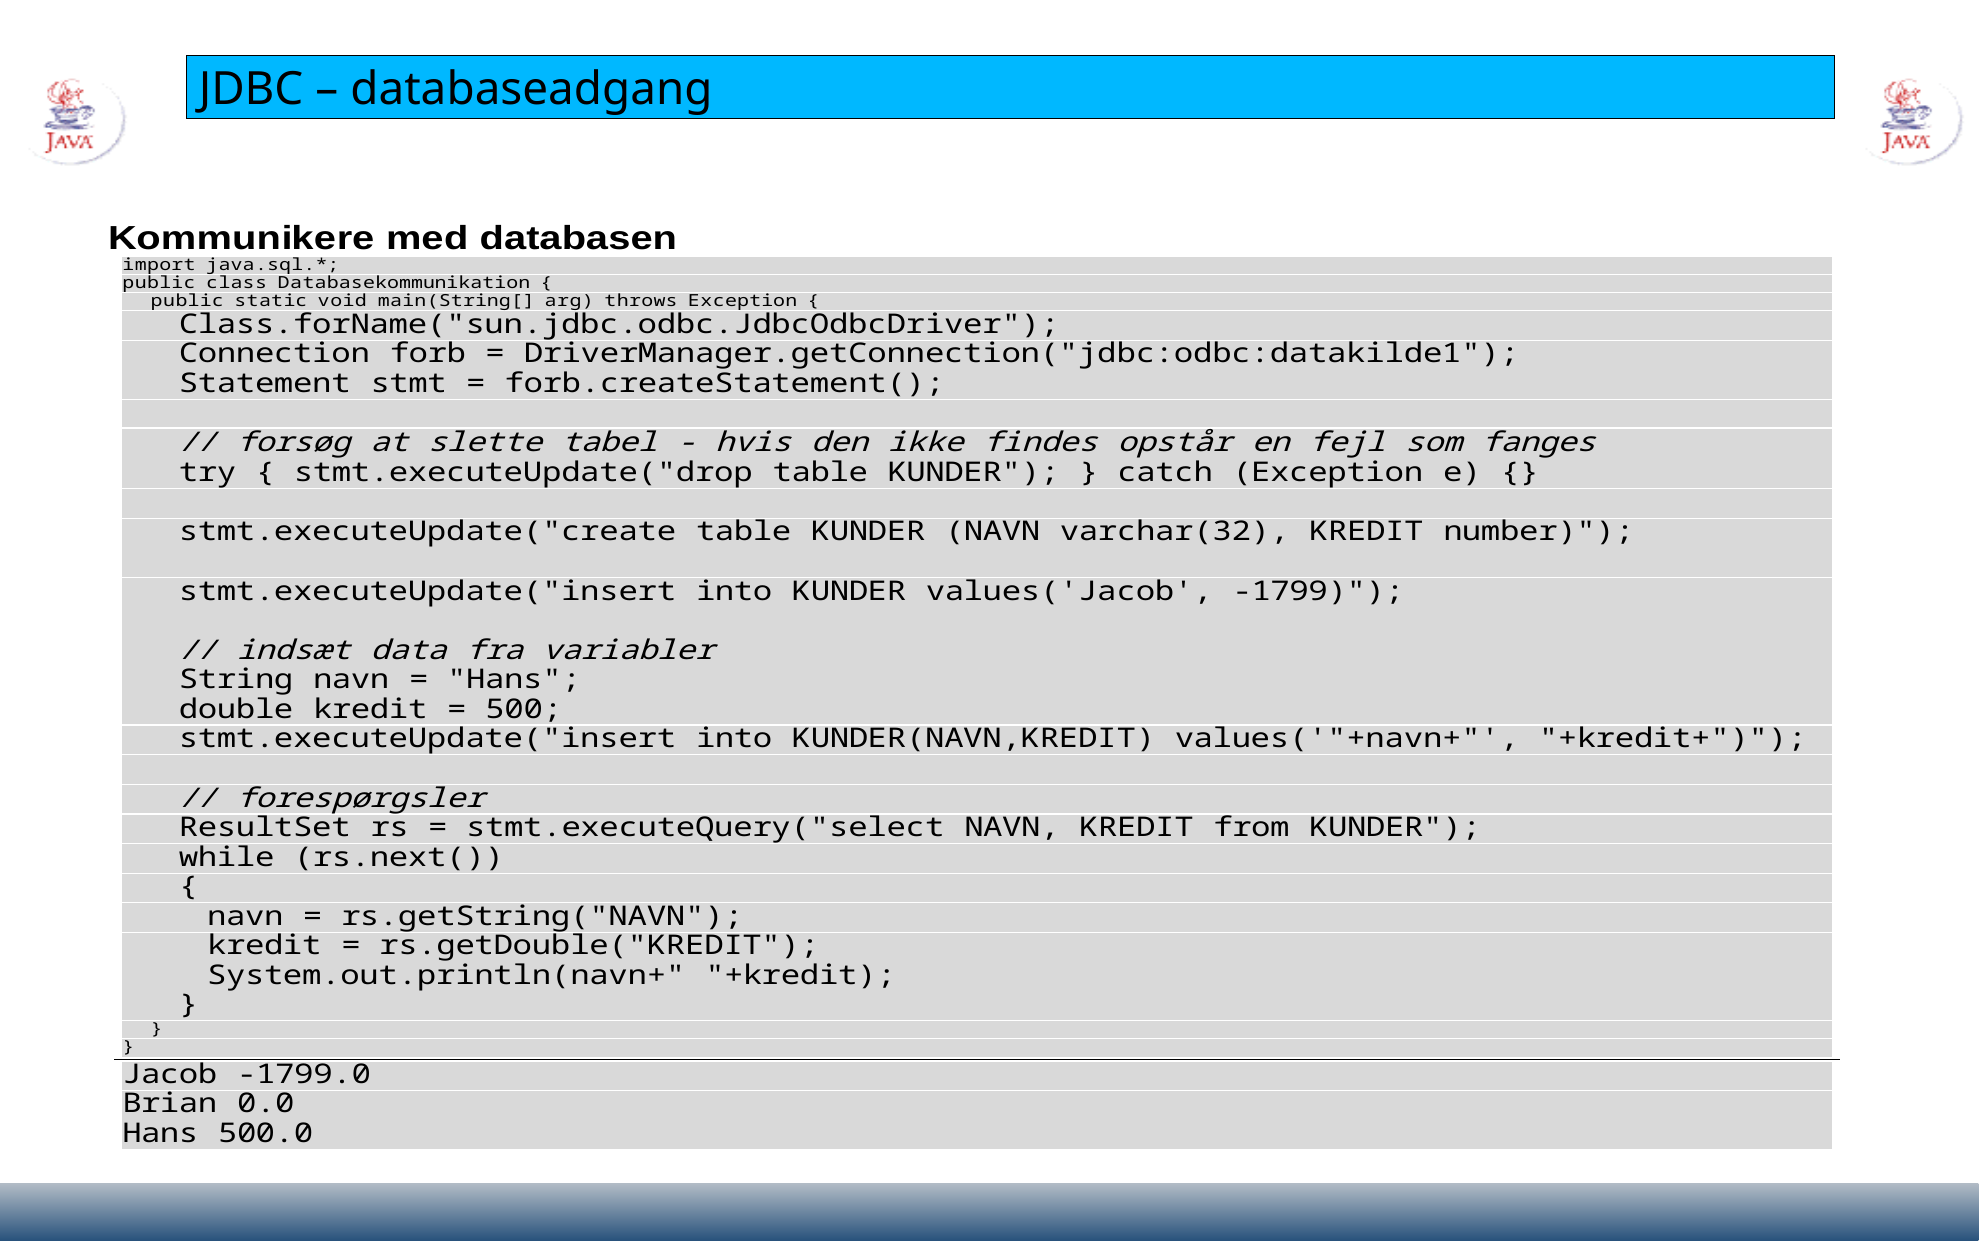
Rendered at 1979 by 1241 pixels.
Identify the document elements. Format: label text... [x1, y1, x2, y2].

text_box JDBC – databaseadgang [186, 55, 1835, 110]
picture [1849, 71, 1968, 169]
picture [12, 71, 131, 169]
chart [106, 218, 1848, 1180]
